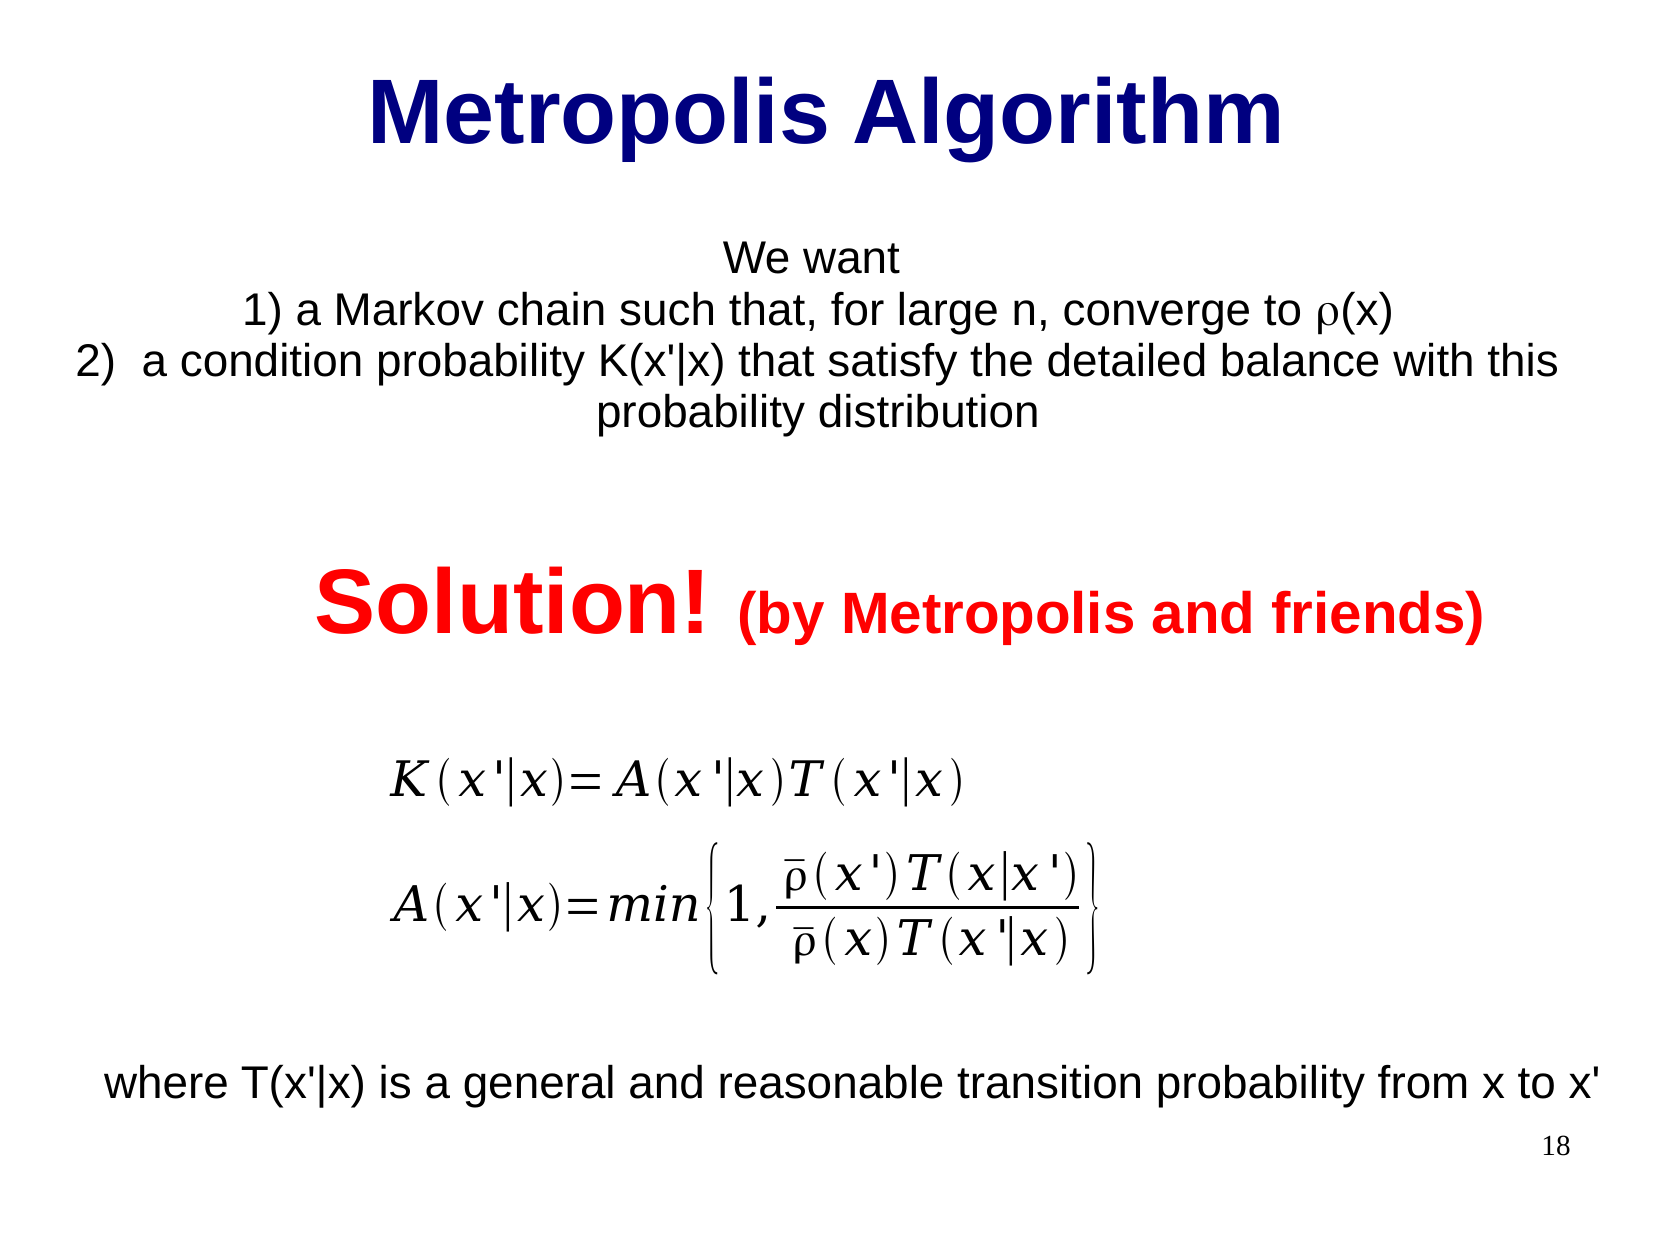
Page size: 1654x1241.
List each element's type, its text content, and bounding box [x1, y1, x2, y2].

text_box We want 1) a Markov chain such that, for large n, converge to r(x) 2) a condition probability K(x'|x) that satisfy the detailed balance with this probability distribution [60, 225, 1302, 471]
chart [375, 750, 976, 809]
text_box where T(x'|x) is a general and reasonable transition probability from x to x' [89, 1050, 1342, 1122]
chart [375, 838, 1117, 976]
title Metropolis Algorithm [82, 15, 1571, 208]
text_box Solution! (by Metropolis and friends) [300, 542, 1538, 676]
